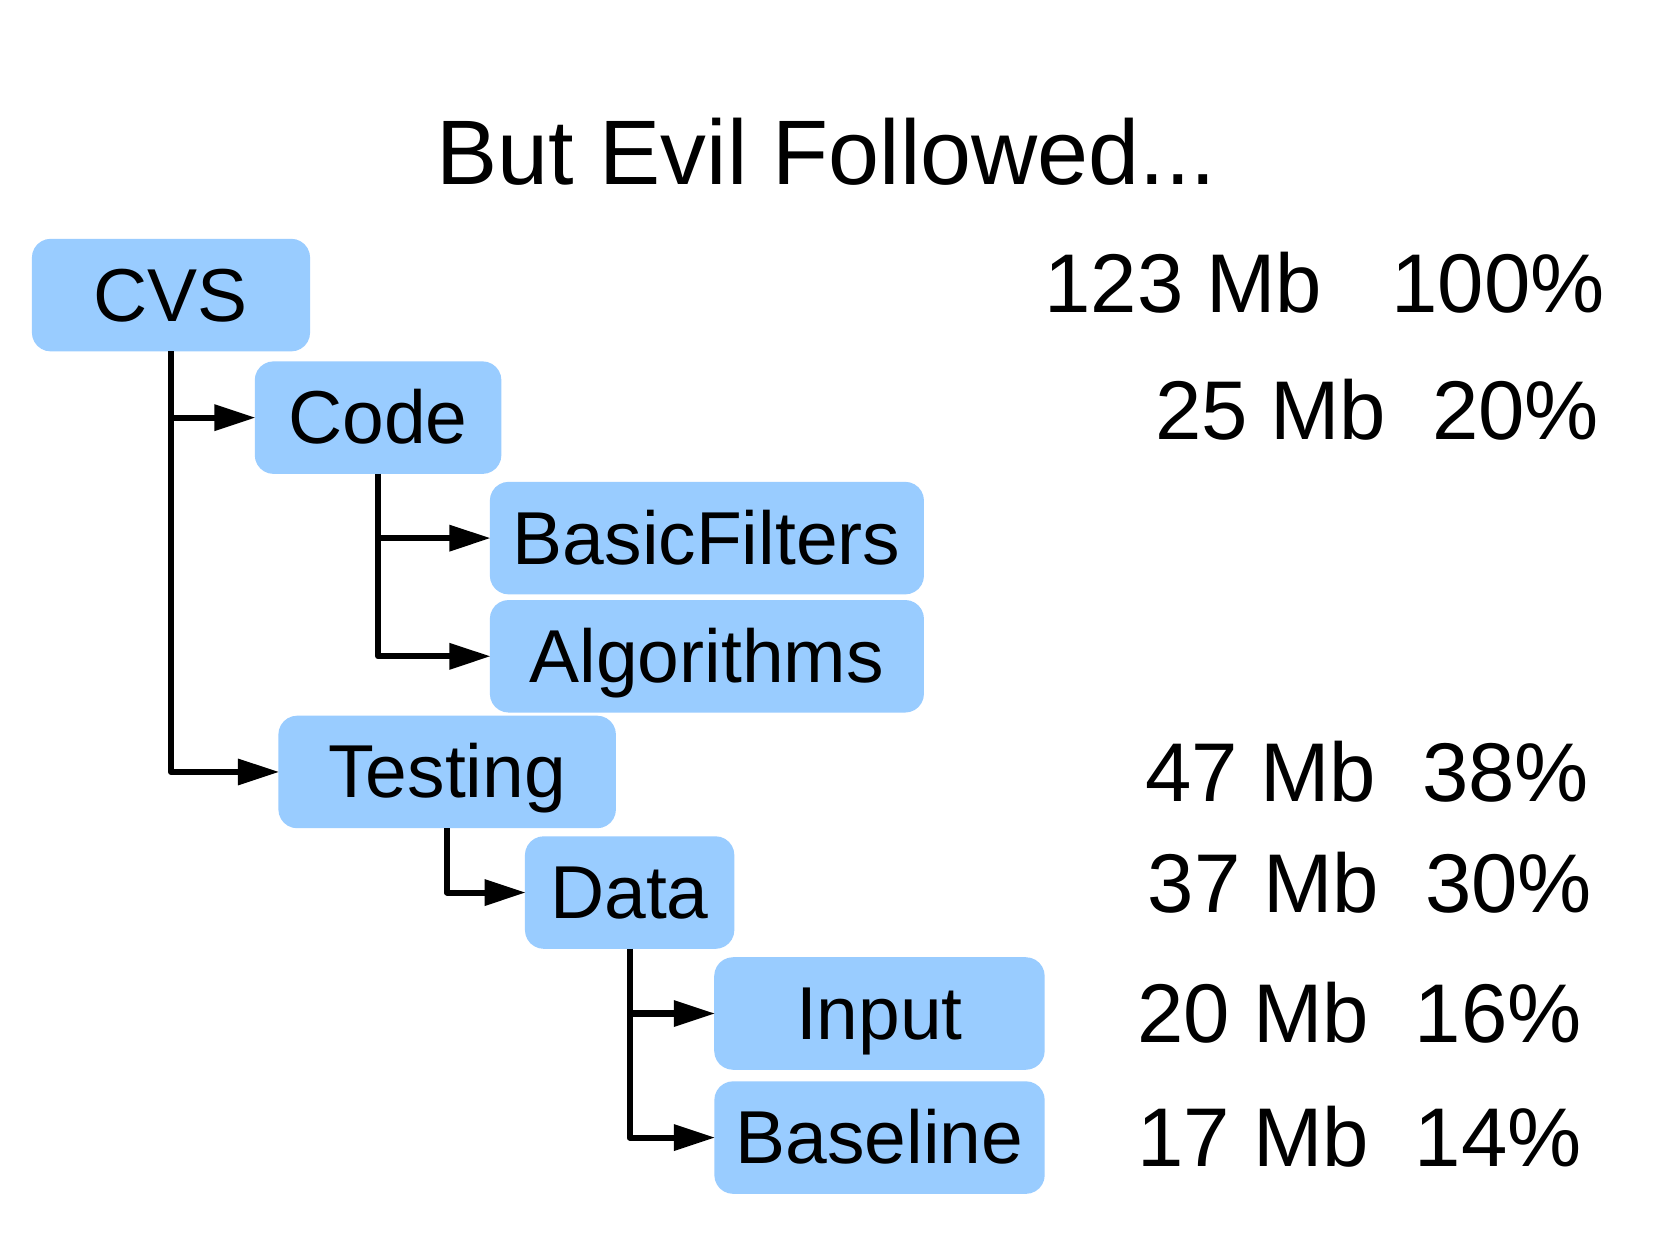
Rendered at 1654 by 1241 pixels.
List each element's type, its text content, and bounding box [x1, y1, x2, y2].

text_box 20 Mb 16% [1087, 959, 1632, 1068]
text_box 37 Mb 30% [1097, 829, 1643, 938]
text_box Input [714, 957, 1045, 1070]
text_box BasicFilters [489, 481, 924, 595]
title But Evil Followed... [82, 49, 1571, 257]
text_box 123 Mb 100% [1012, 229, 1638, 338]
text_box CVS [31, 238, 311, 352]
text_box 17 Mb 14% [1087, 1083, 1632, 1192]
text_box Data [524, 836, 735, 949]
text_box 25 Mb 20% [1099, 356, 1654, 465]
text_box 47 Mb 38% [1117, 718, 1617, 827]
text_box Algorithms [489, 600, 924, 713]
text_box Testing [278, 715, 616, 829]
text_box Code [254, 361, 502, 474]
text_box Baseline [714, 1081, 1045, 1194]
